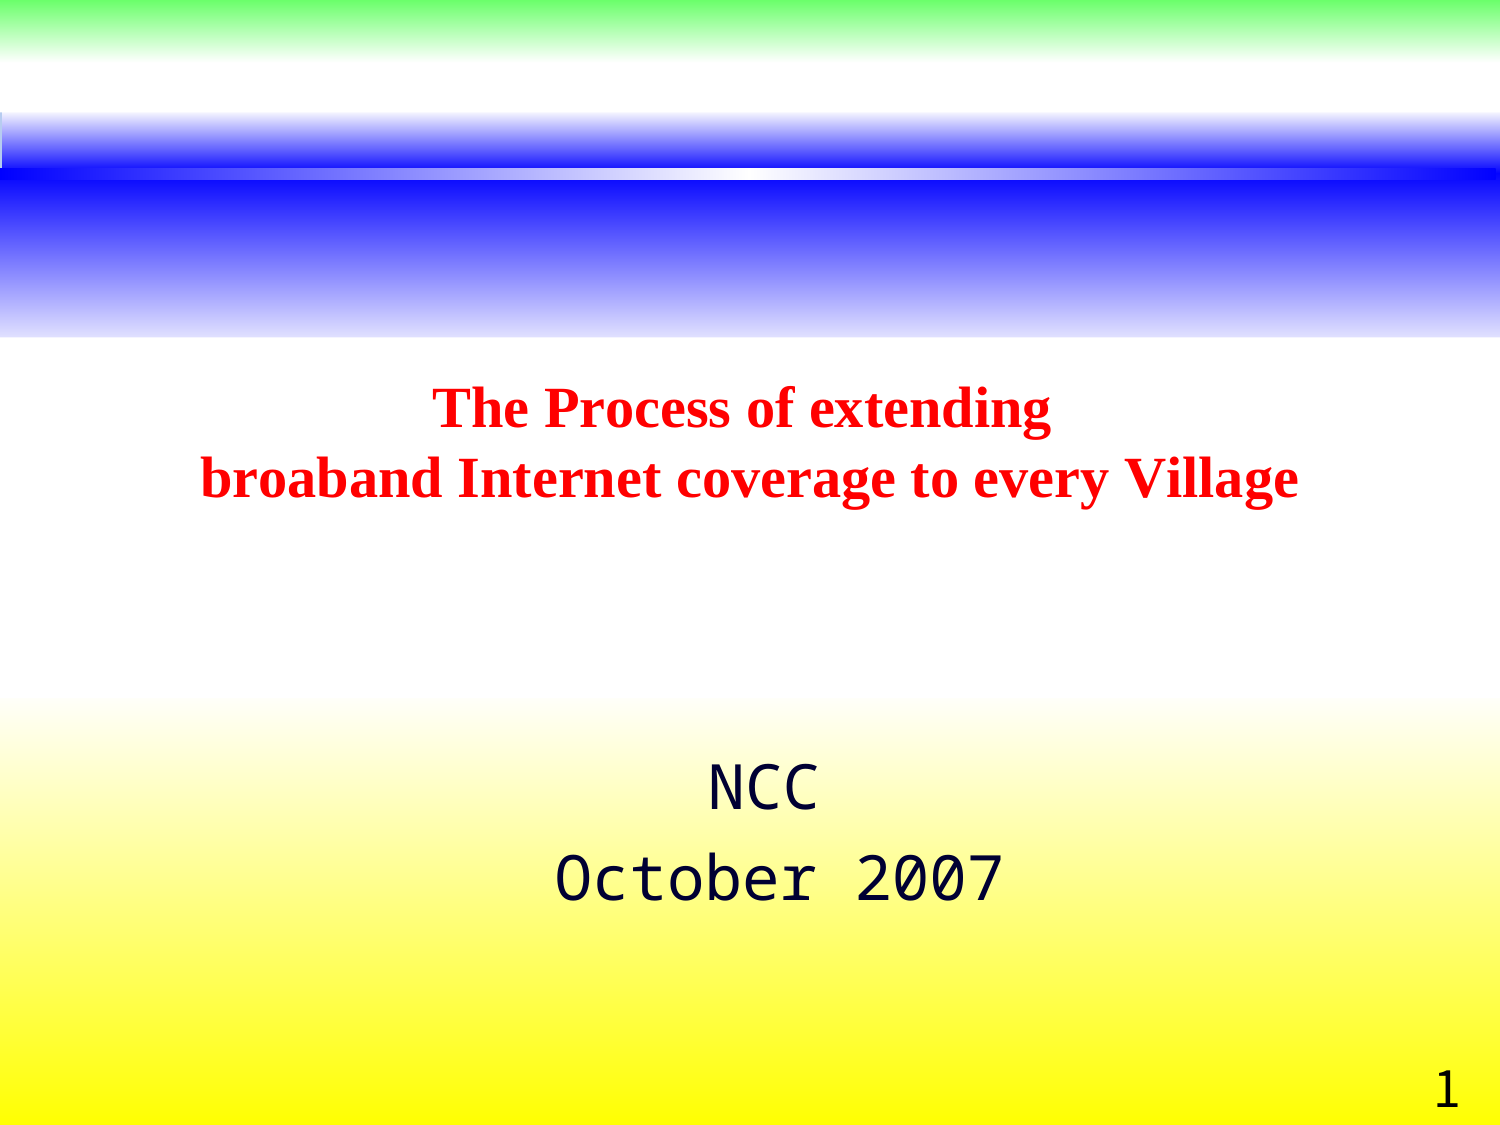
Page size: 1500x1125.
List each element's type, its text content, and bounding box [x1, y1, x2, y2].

table_cell C [1392, 168, 1396, 180]
title The Process of extending broaband Internet coverage to every Village [0, 361, 1500, 587]
list NCC October 2007 [218, 739, 1341, 1012]
